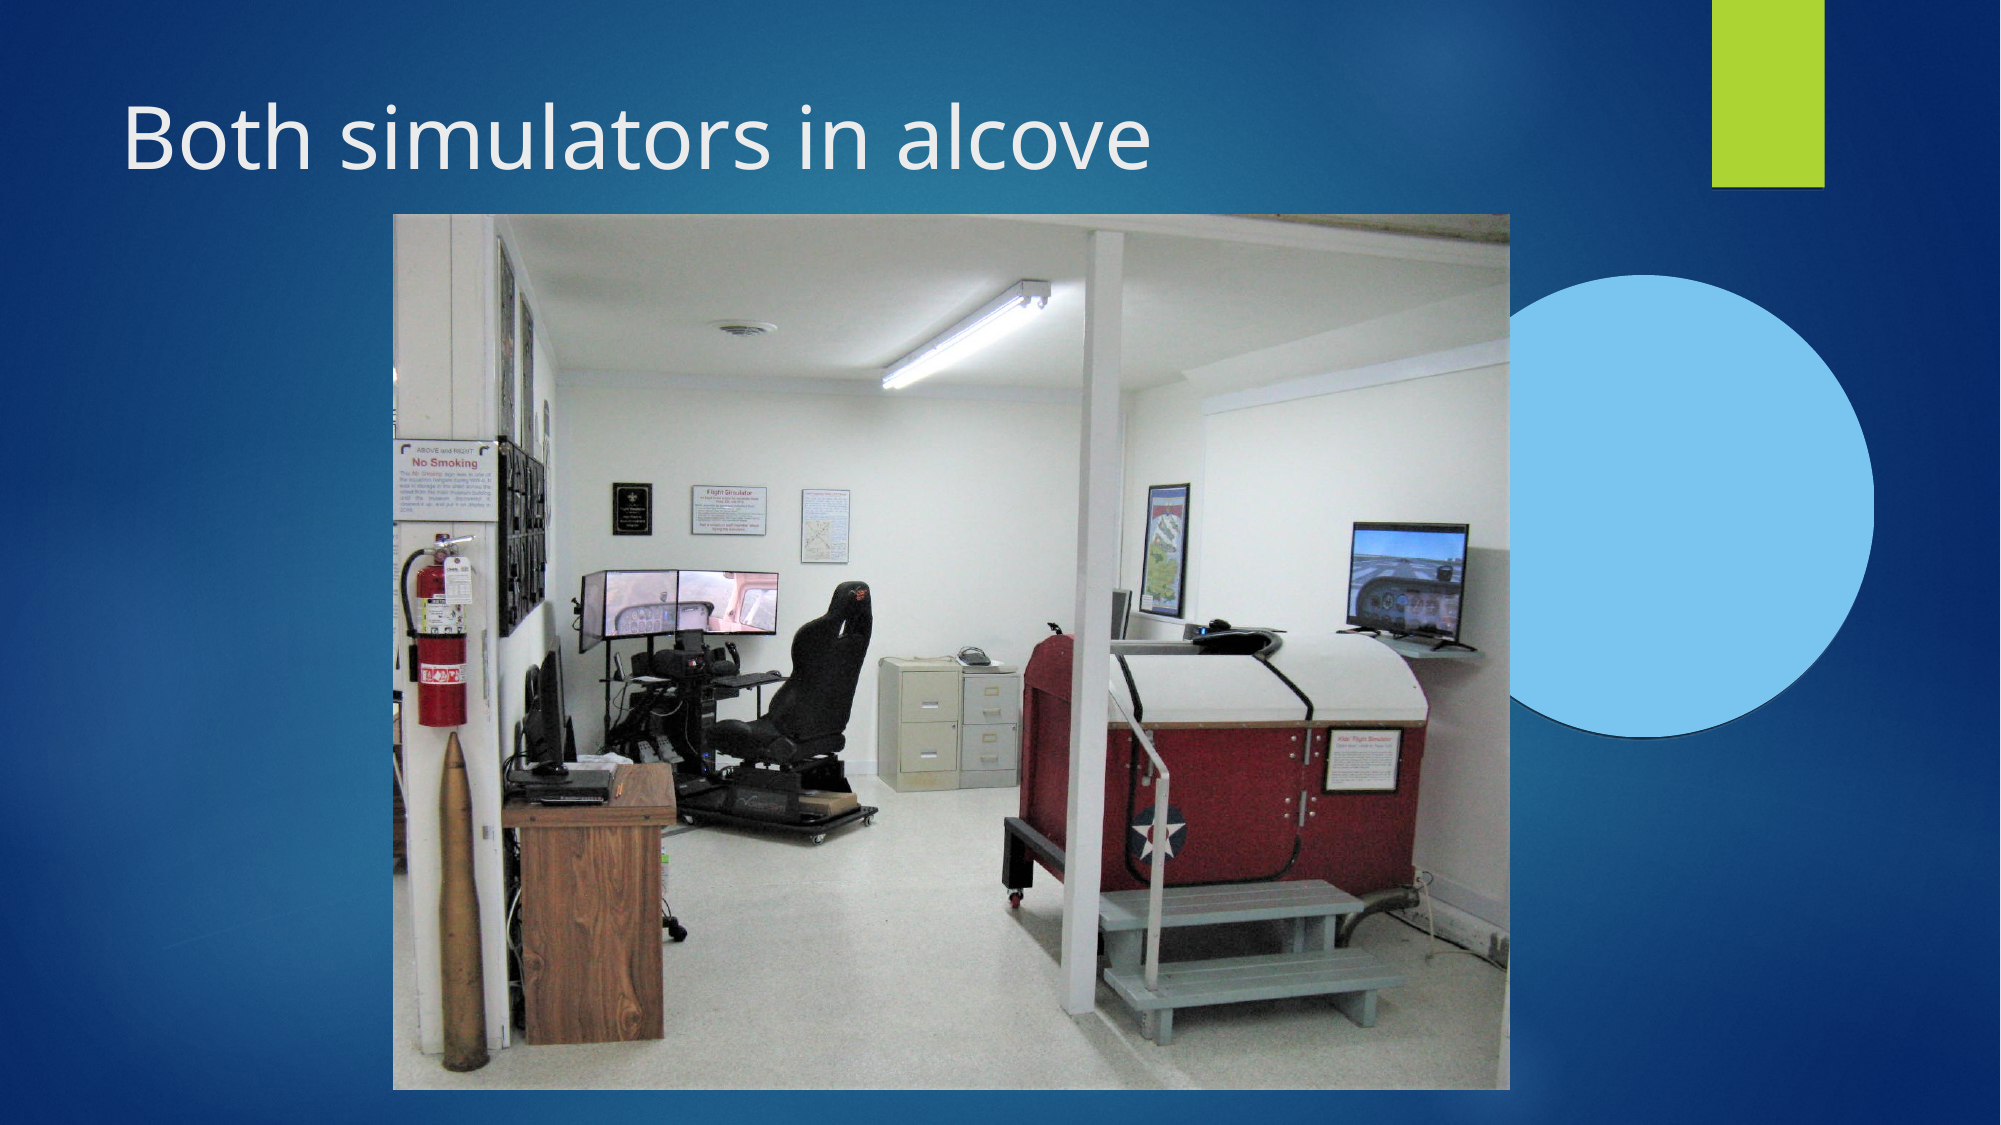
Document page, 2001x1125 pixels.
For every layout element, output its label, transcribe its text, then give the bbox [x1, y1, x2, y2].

text_box Both simulators in alcove [105, 74, 1649, 304]
picture [0, 0, 2001, 1125]
